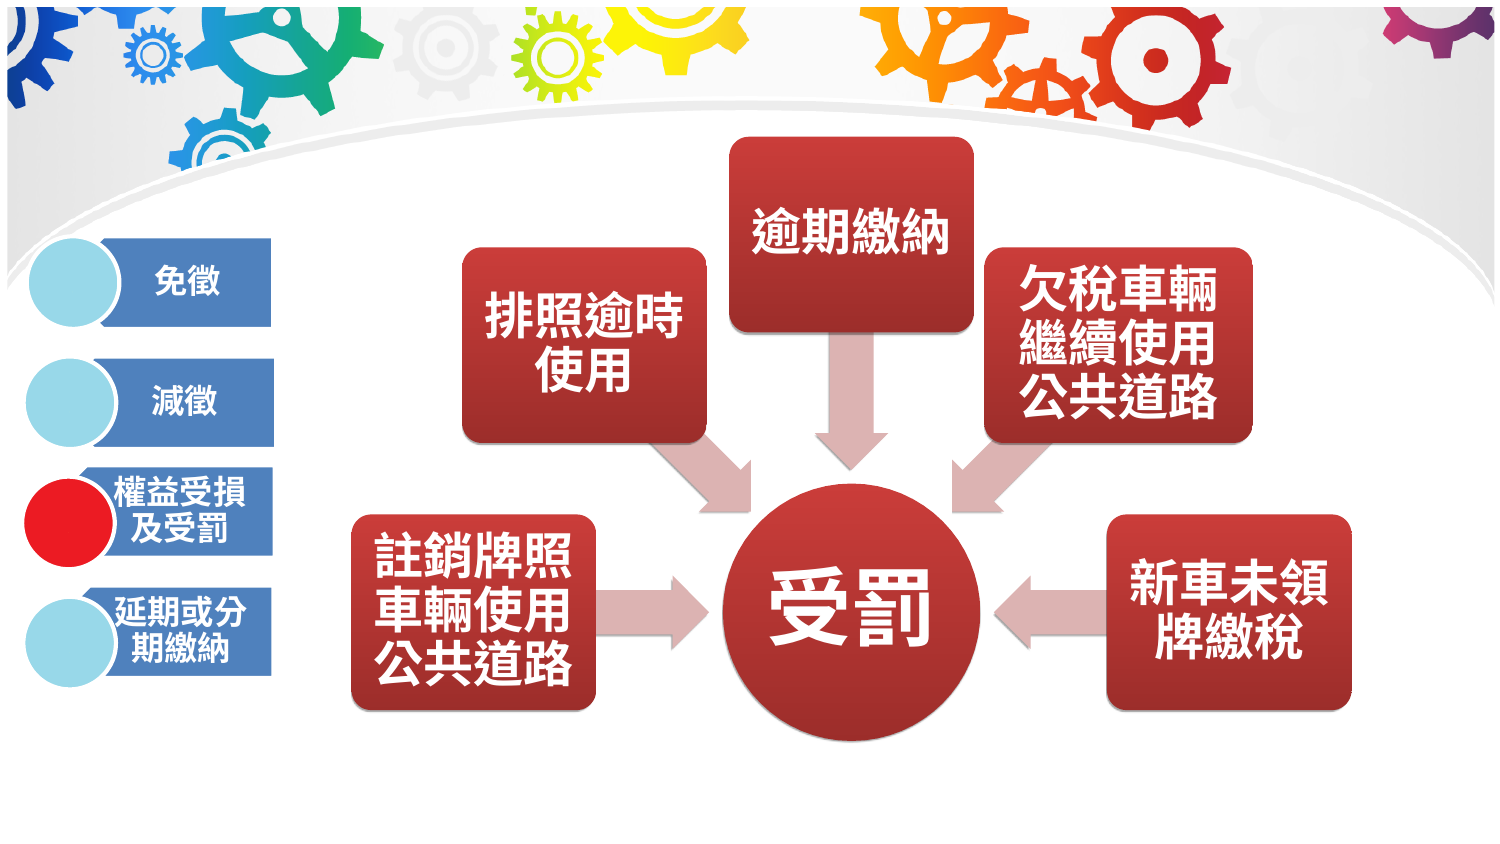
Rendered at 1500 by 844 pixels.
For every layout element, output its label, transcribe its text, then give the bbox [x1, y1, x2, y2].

text_box 權益受損及受罰 [75, 465, 275, 558]
text_box 排照逾時使用 [462, 247, 707, 443]
text_box 延期或分期繳納 [78, 585, 274, 679]
text_box [23, 356, 117, 450]
text_box 減徵 [89, 356, 277, 450]
text_box [22, 476, 115, 570]
text_box 註銷牌照車輛使用公共道路 [351, 514, 597, 711]
text_box 受罰 [722, 483, 981, 741]
text_box [269, 128, 1426, 844]
text_box 免徵 [97, 236, 274, 329]
text_box 逾期繳納 [729, 136, 974, 333]
text_box 欠稅車輛繼續使用公共道路 [984, 247, 1253, 443]
text_box [26, 236, 120, 329]
text_box [23, 596, 116, 690]
text_box 新車未領牌繳稅 [1106, 514, 1352, 711]
